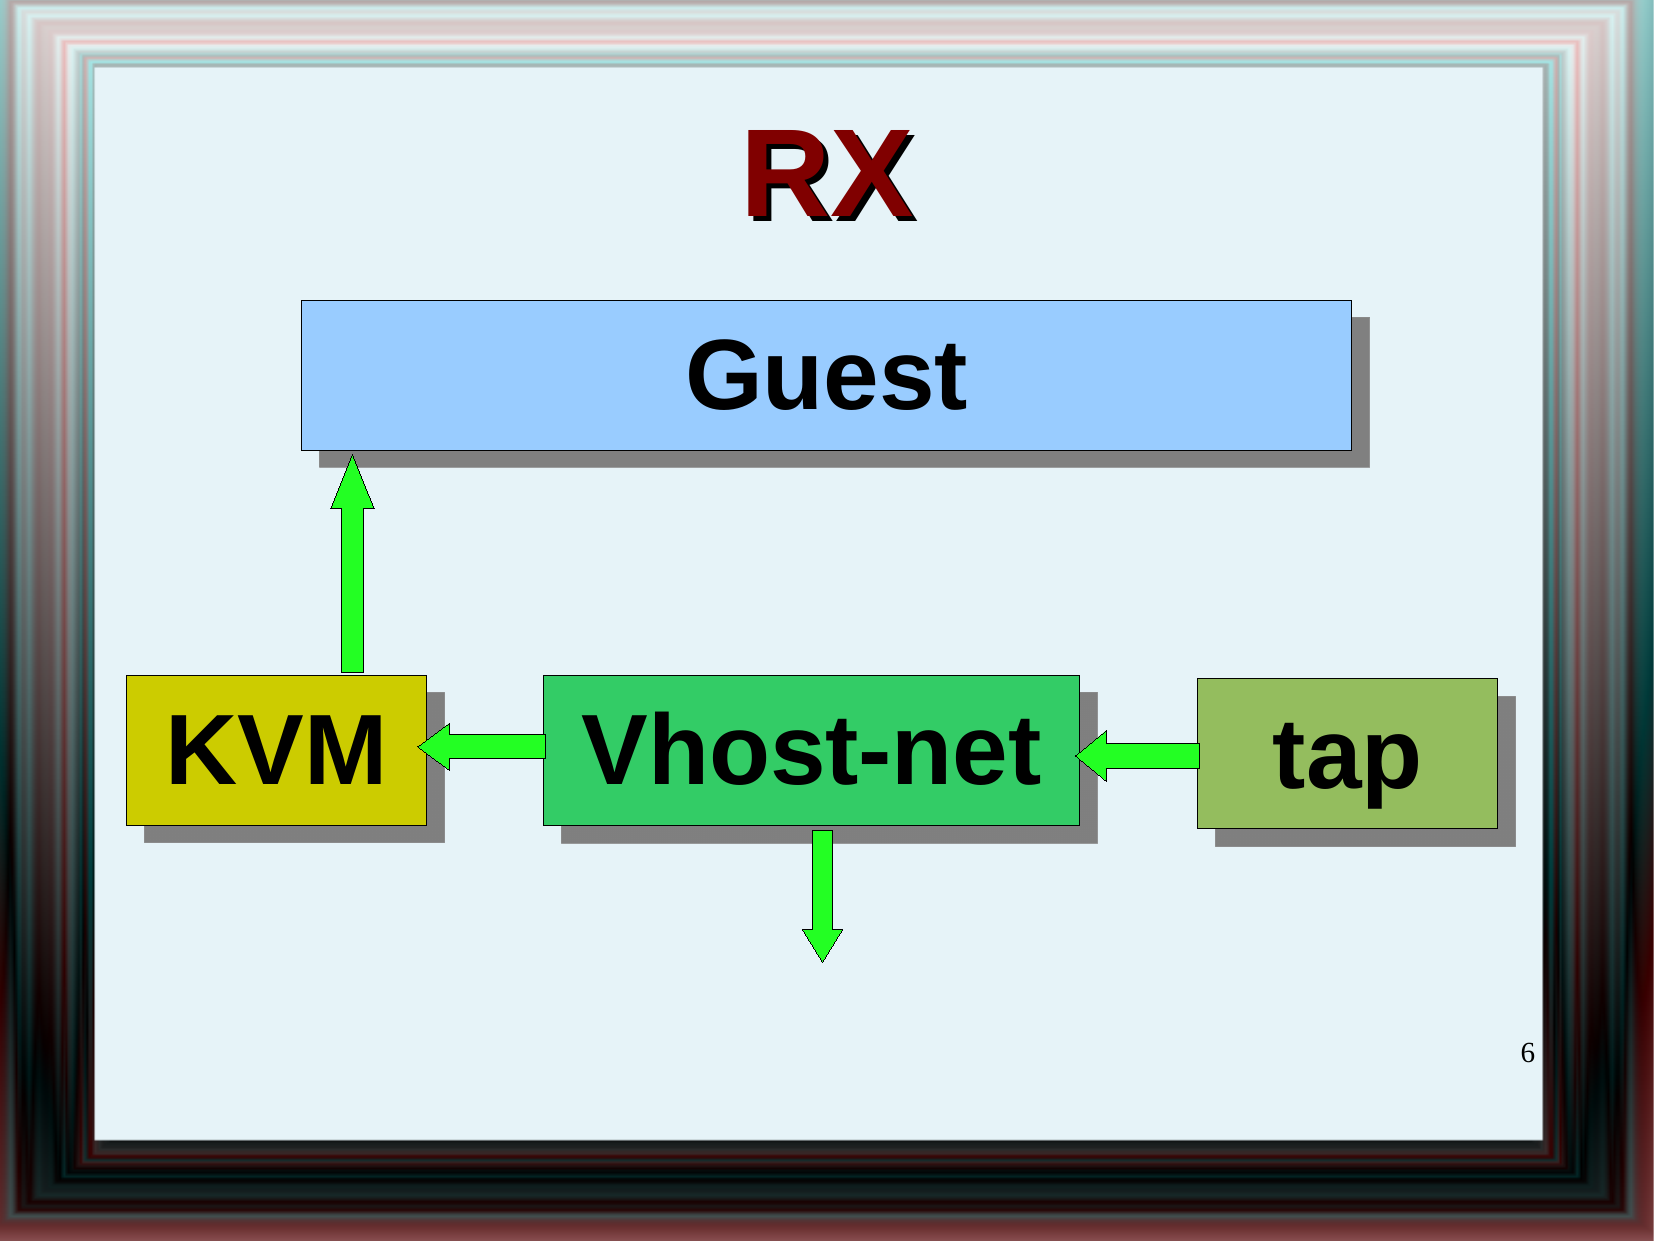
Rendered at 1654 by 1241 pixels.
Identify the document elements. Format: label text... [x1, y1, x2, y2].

text_box KVM [126, 675, 427, 826]
picture [0, 0, 1654, 1241]
text_box Vhost-net [543, 675, 1080, 826]
text_box tap [1197, 678, 1498, 829]
text_box [802, 830, 843, 963]
text_box [1075, 730, 1200, 782]
text_box Guest [301, 300, 1352, 451]
text_box [330, 454, 375, 673]
text_box [417, 723, 546, 771]
title RX [118, 88, 1536, 257]
